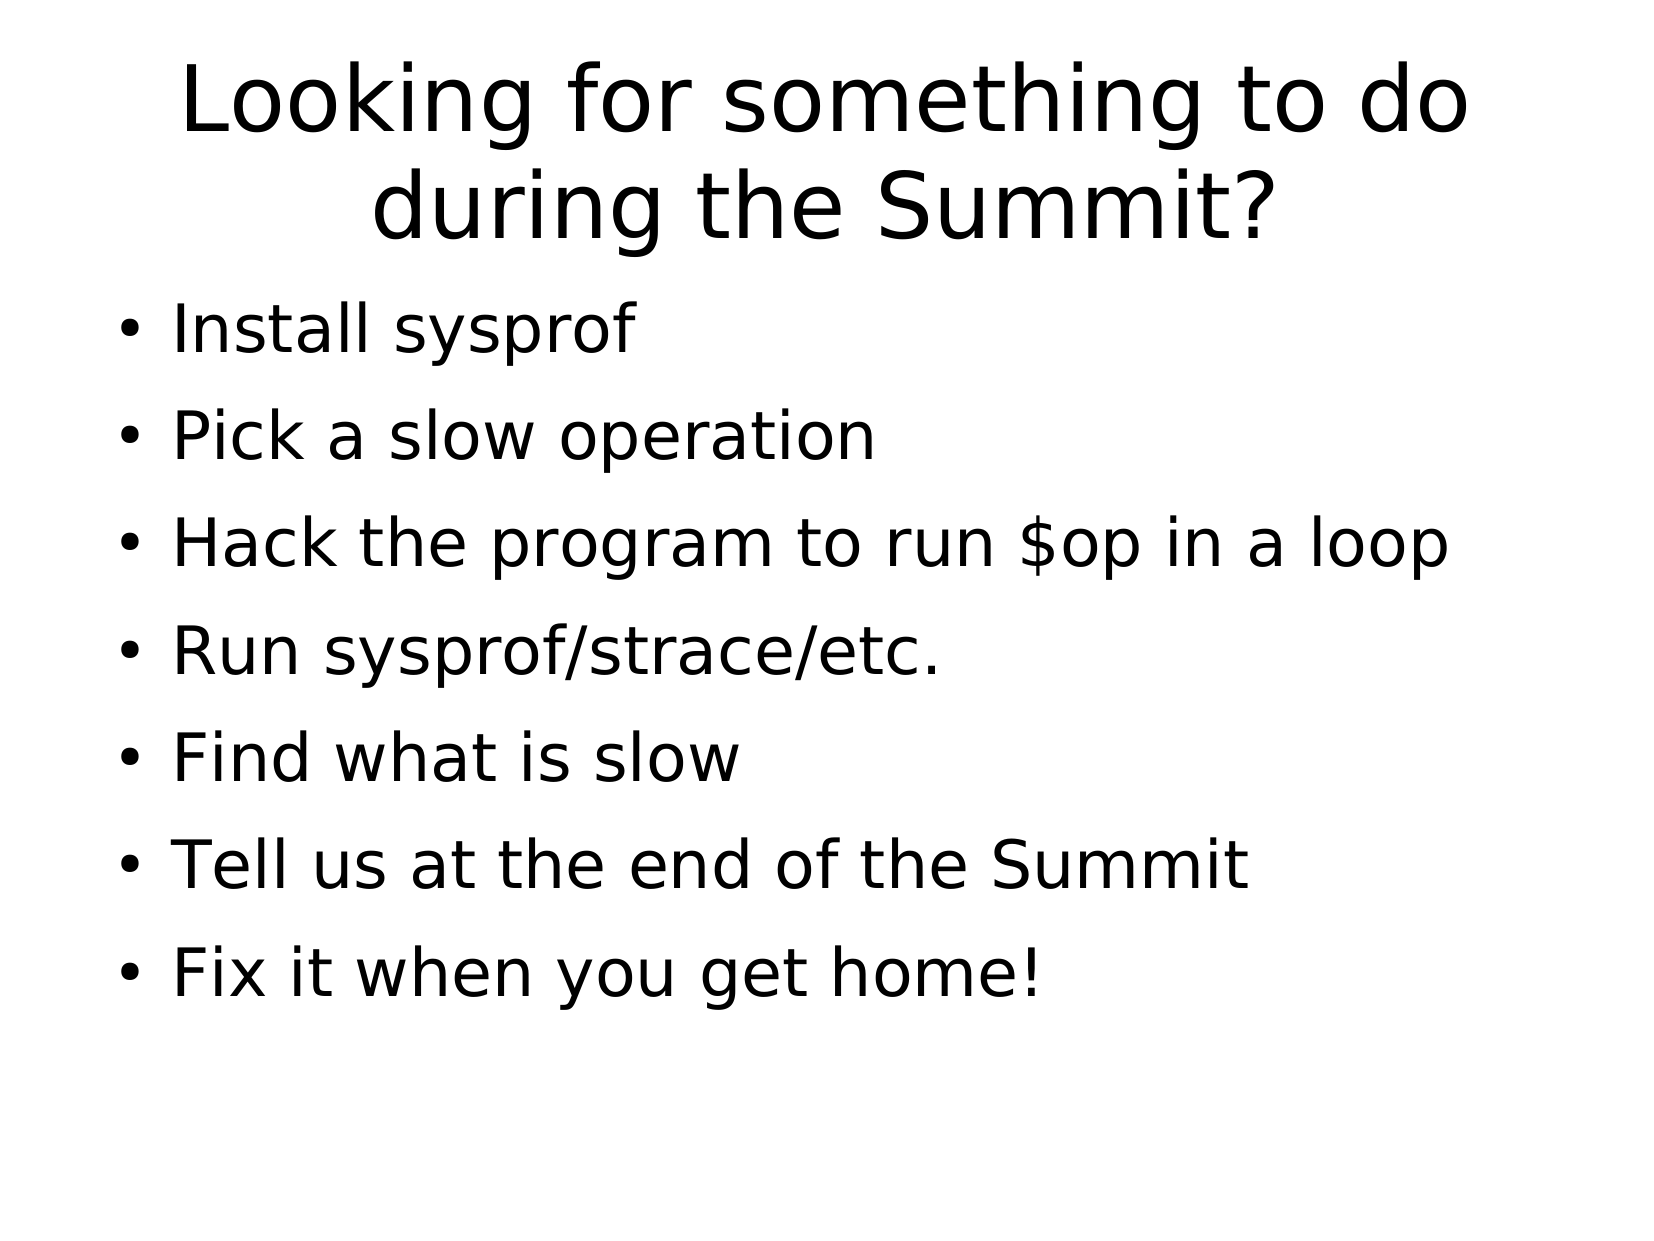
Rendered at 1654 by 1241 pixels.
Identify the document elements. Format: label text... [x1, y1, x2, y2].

title Looking for something to do during the Summit? [82, 45, 1571, 261]
list Install sysprof Pick a slow operation Hack the program to run $op in a loop Run sysprof/strace/etc. Find what is slow Tell us at the end of the Summit Fix it when you get home! [82, 290, 1571, 1109]
